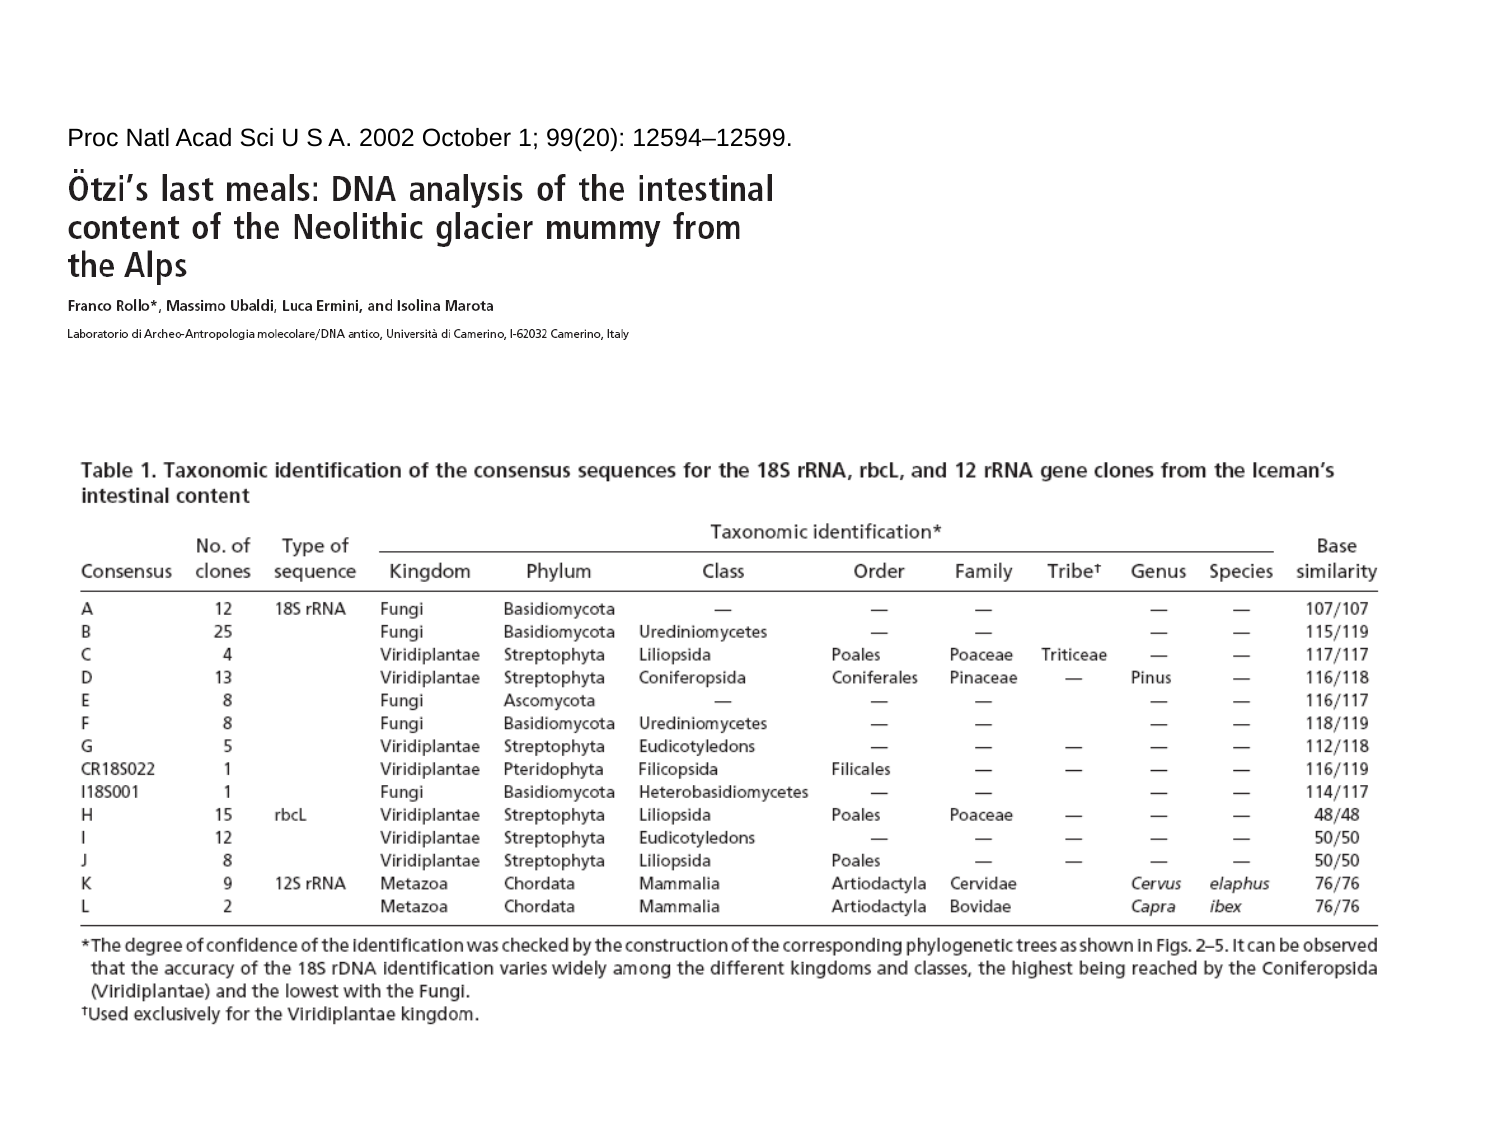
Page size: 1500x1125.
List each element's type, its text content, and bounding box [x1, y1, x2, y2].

text_box Proc Natl Acad Sci U S A. 2002 October 1; 99(20): 12594–12599. [52, 113, 817, 159]
picture [64, 456, 1396, 1037]
picture [64, 160, 777, 342]
